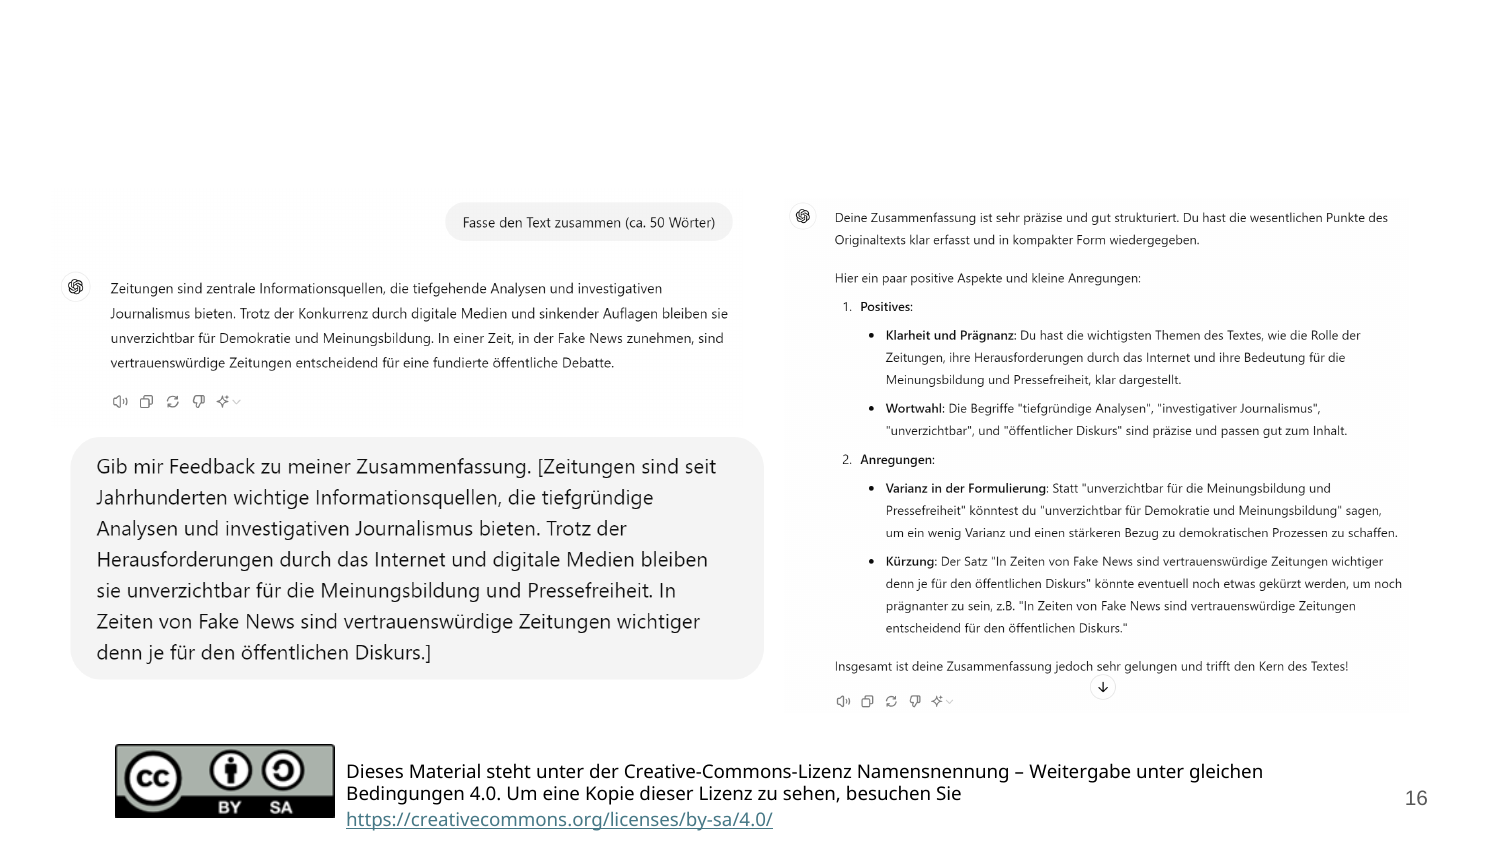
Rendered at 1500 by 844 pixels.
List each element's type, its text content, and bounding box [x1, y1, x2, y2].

text_box Dieses Material steht unter der Creative-Commons-Lizenz Namensnennung – Weitergabe unter gleichen Bedingungen 4.0. Um eine Kopie dieser Lizenz zu sehen, besuchen Sie https://creativecommons.org/licenses/by-sa/4.0/ [331, 744, 1401, 820]
picture [51, 189, 777, 689]
picture [115, 745, 335, 818]
picture [784, 198, 1409, 714]
text_box [1389, 764, 1480, 830]
